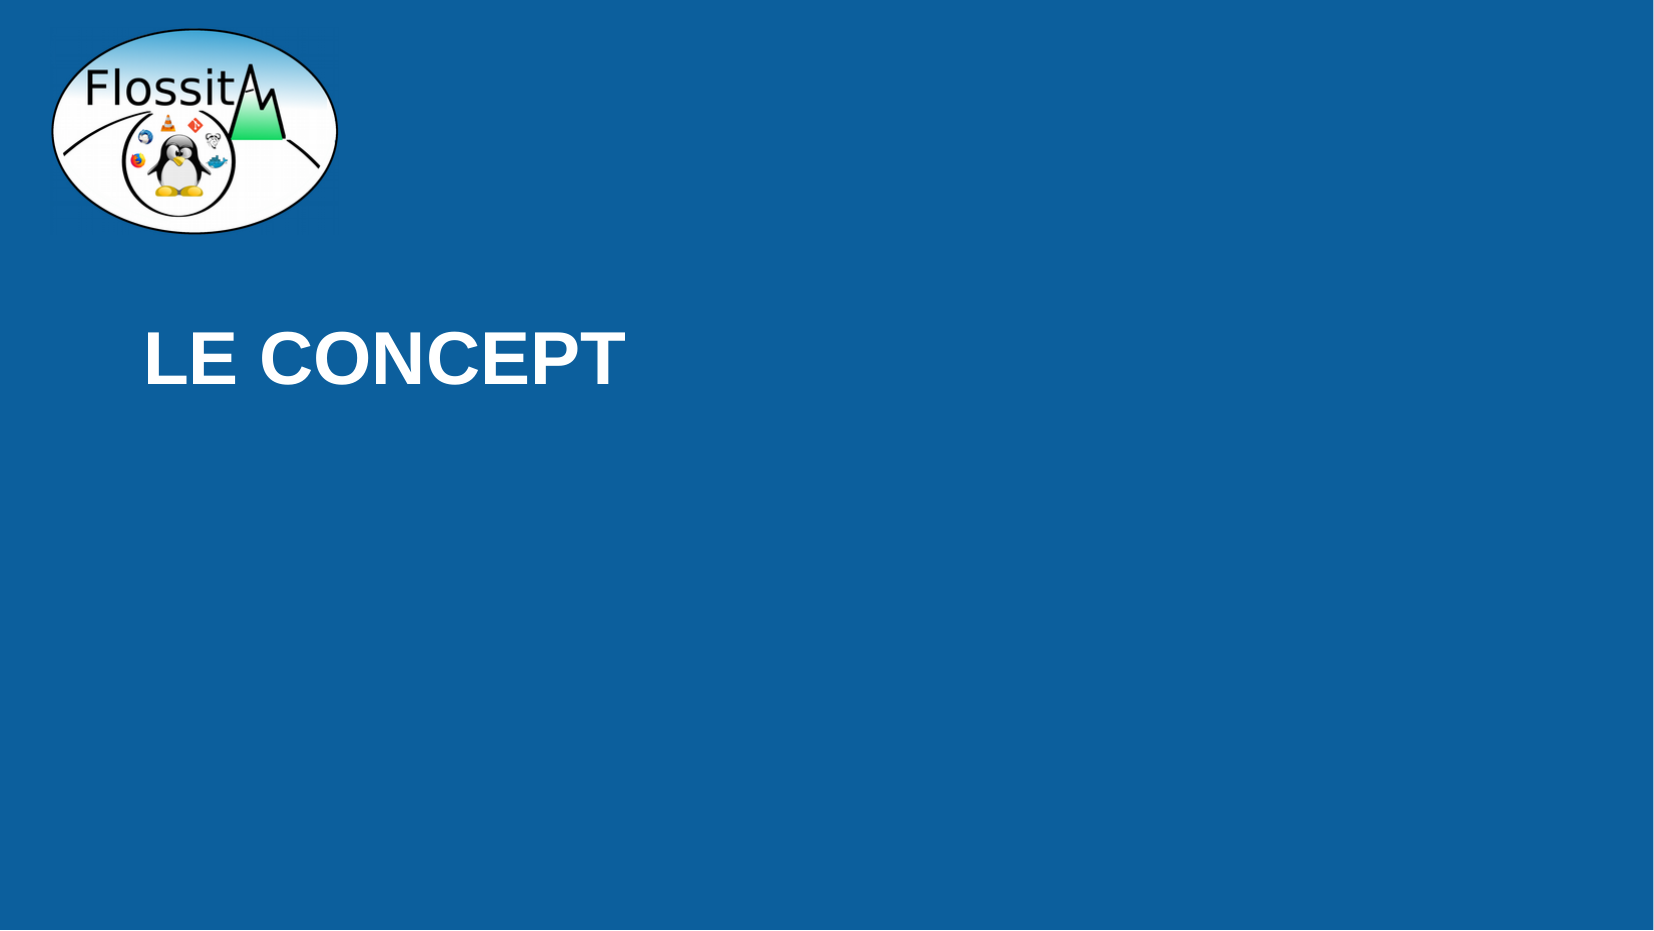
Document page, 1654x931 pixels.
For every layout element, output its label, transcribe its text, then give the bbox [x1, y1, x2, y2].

picture [50, 27, 339, 235]
title LE CONCEPT [143, 182, 1459, 401]
